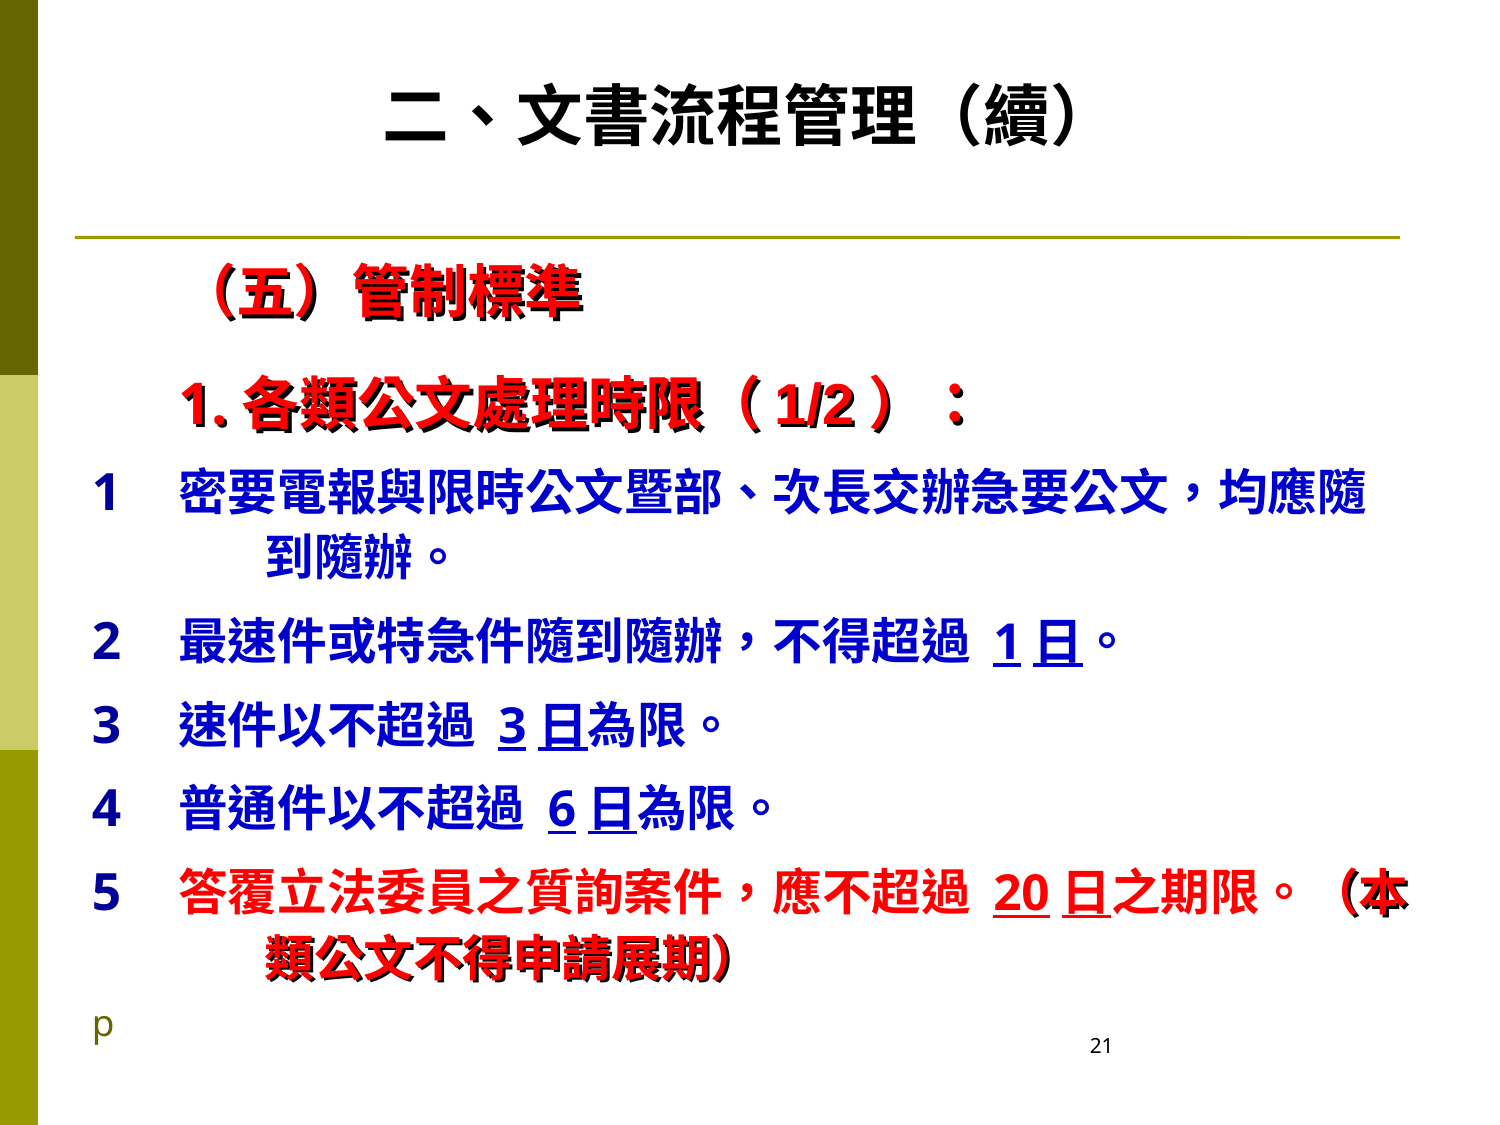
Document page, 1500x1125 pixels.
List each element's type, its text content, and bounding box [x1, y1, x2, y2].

list （五）管制標準 1.各類公文處理時限（1/2）： 密要電報與限時公文暨部、次長交辦急要公文，均應隨到隨辦。 最速件或特急件隨到隨辦，不得超過 1日。 速件以不超過 3日為限。 普通件以不超過 6日為限。 答覆立法委員之質詢案件，應不超過 20日之期限。（本類公文不得申請展期） [76, 255, 1427, 999]
text_box [1074, 1025, 1426, 1101]
title 二、文書流程管理（續） [75, 45, 1426, 161]
